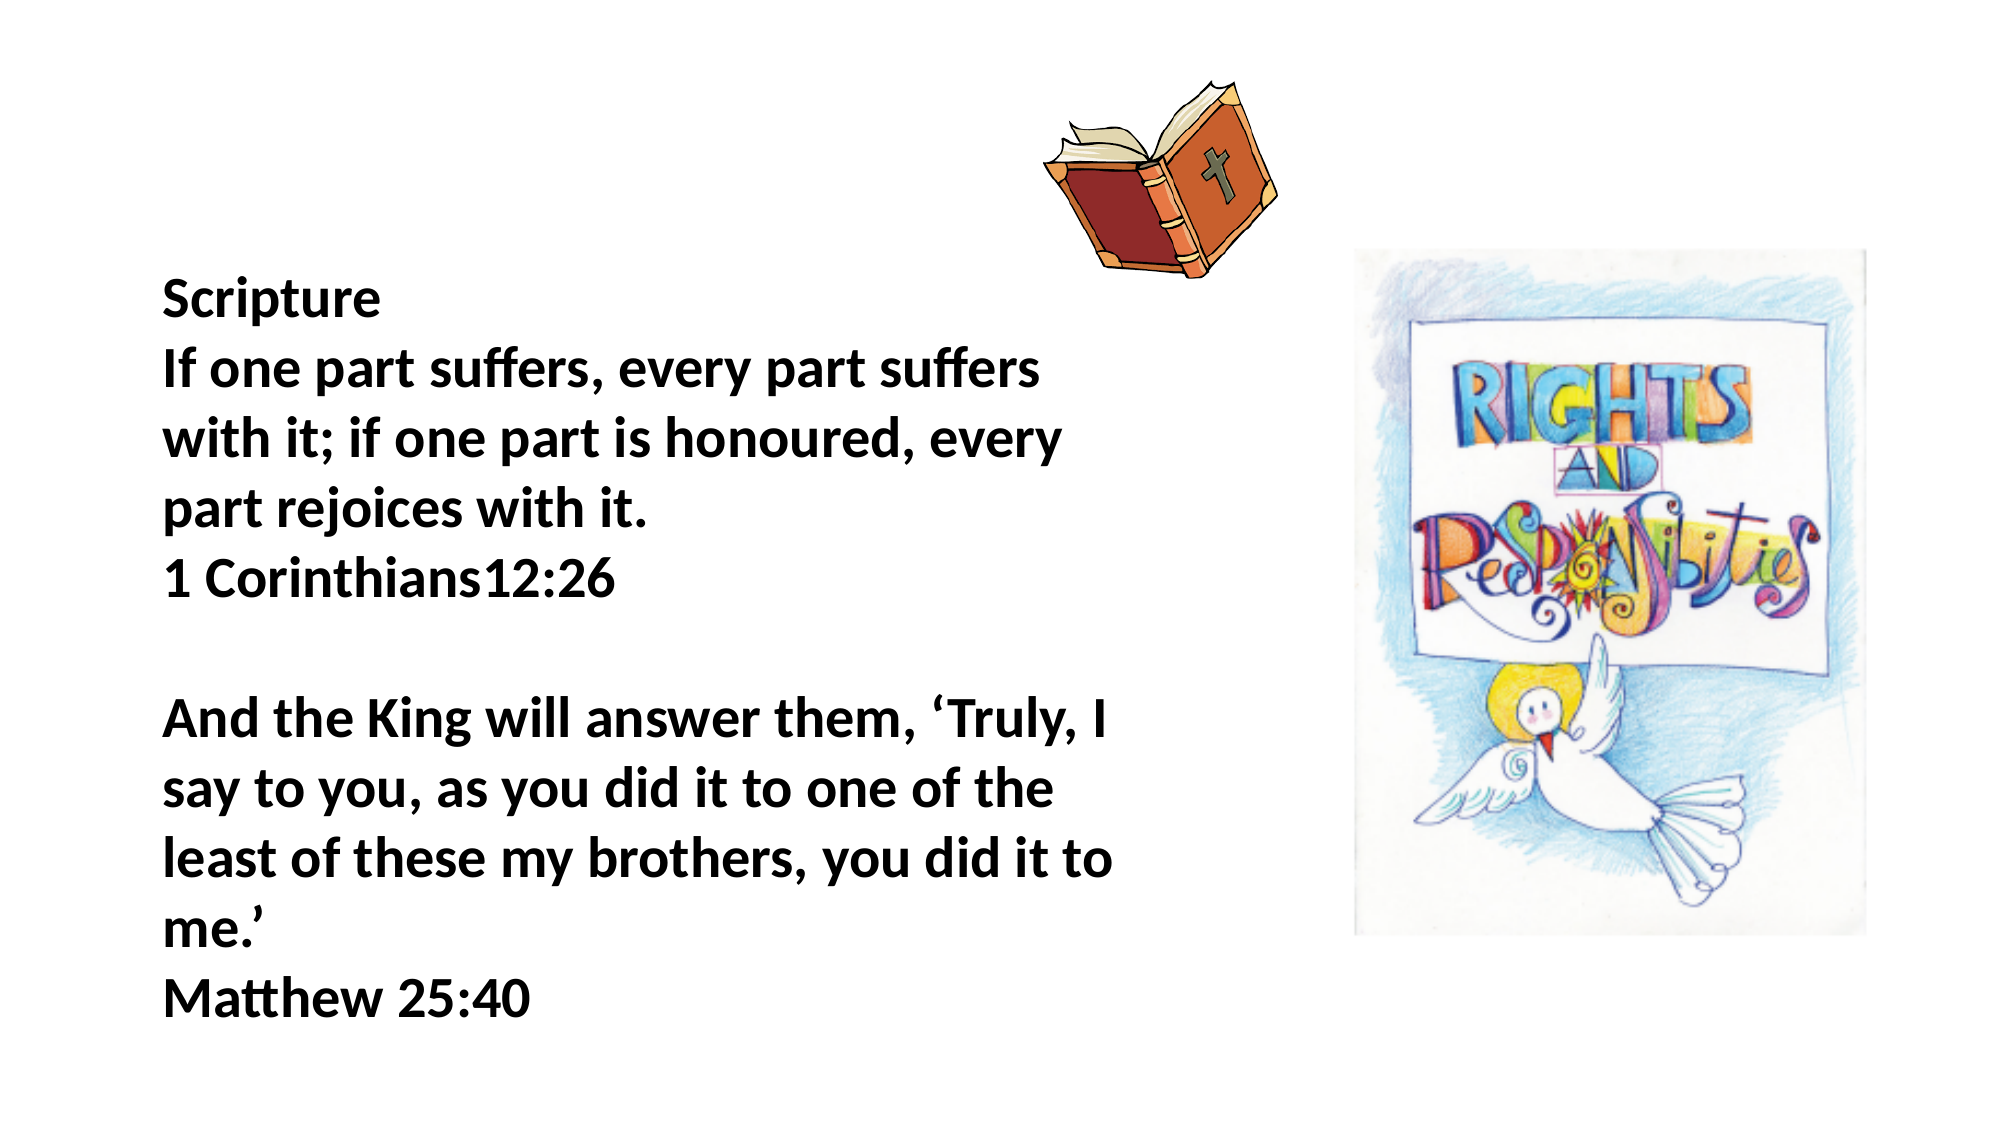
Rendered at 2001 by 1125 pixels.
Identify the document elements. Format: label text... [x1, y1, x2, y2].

picture [1043, 80, 1278, 279]
picture [1331, 210, 1891, 947]
text_box Scripture If one part suffers, every part suffers with it; if one part is honoured, every part rejoices with it. 1 Corinthians12:26 And the King will answer them, ‘Truly, I say to you, as you did it to one of the least of these my brothers, you did it to me.’ Matthew 25:40 [147, 251, 1149, 1045]
